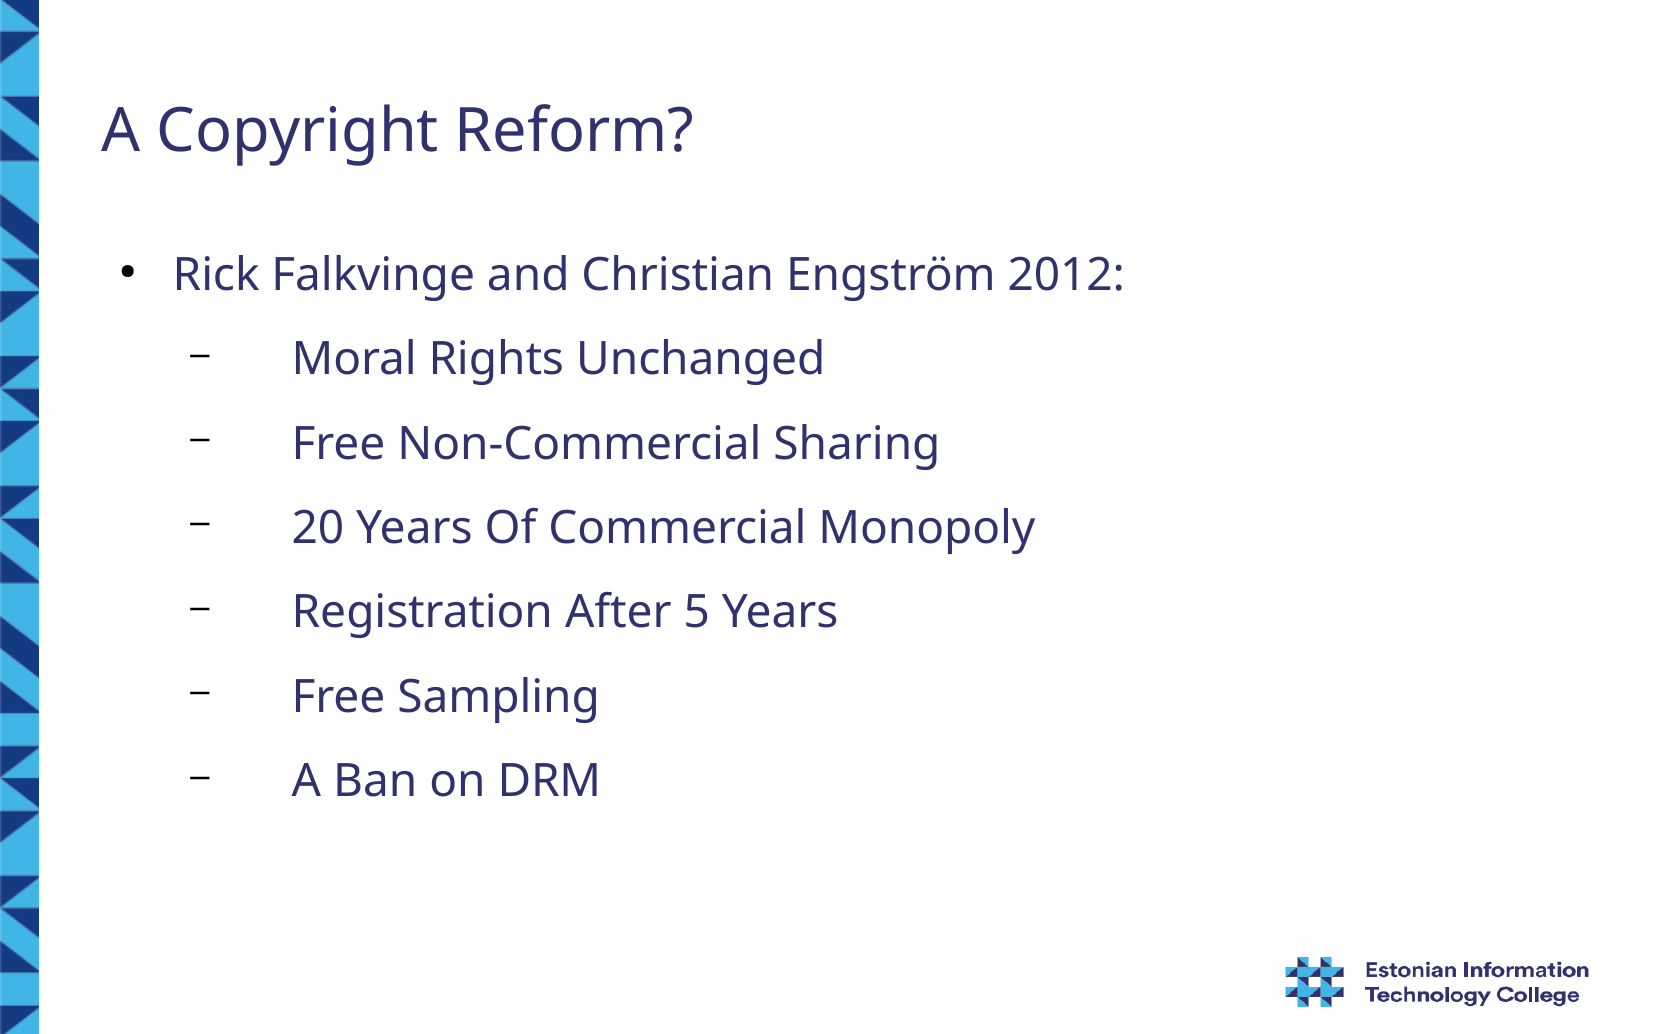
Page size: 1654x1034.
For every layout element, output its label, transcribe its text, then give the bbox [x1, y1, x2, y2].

list Rick Falkvinge and Christian Engström 2012: Moral Rights Unchanged Free Non-Commercial Sharing 20 Years Of Commercial Monopoly Registration After 5 Years Free Sampling A Ban on DRM [101, 241, 1591, 924]
title A Copyright Reform? [101, 41, 1489, 214]
